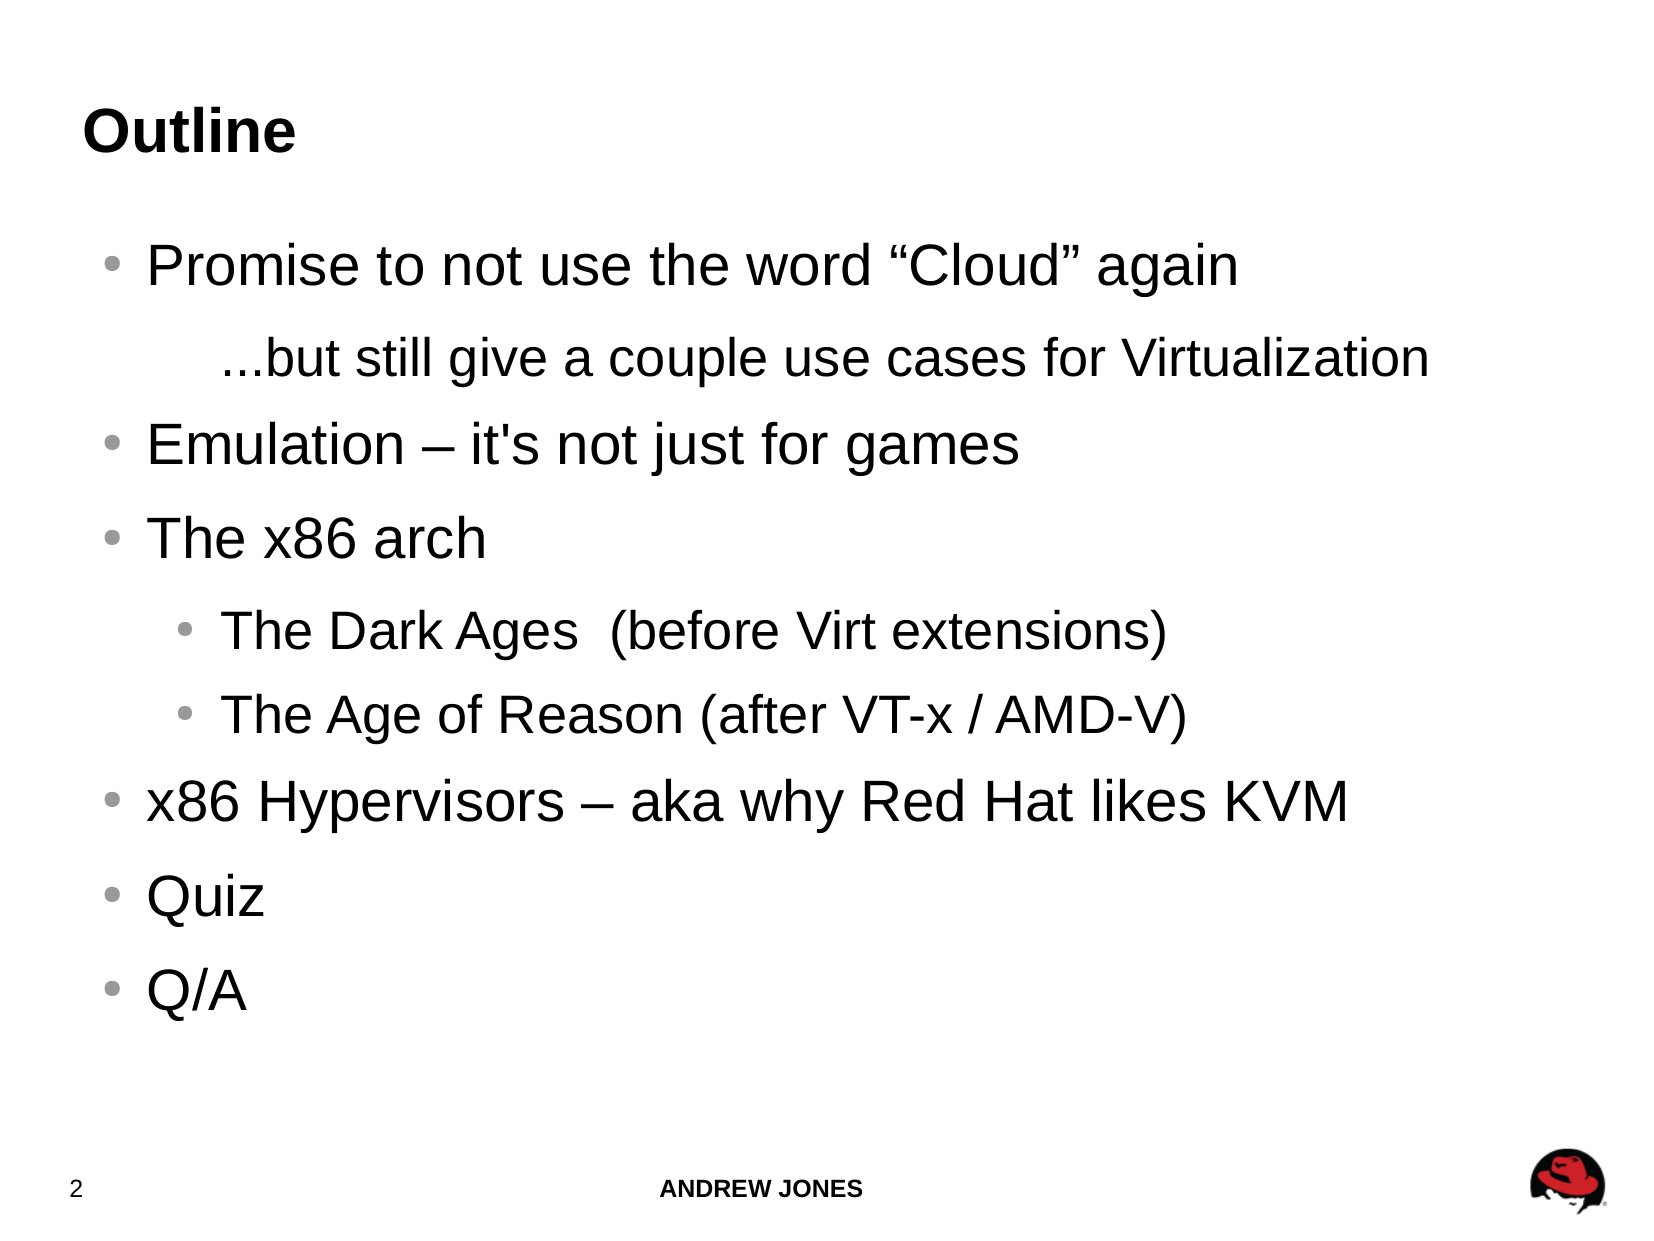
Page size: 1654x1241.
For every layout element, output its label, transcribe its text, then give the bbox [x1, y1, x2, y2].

picture [1529, 1146, 1613, 1224]
title Outline [82, 37, 1571, 226]
list Promise to not use the word “Cloud” again ...but still give a couple use cases for Virtualization Emulation – it's not just for games The x86 arch The Dark Ages (before Virt extensions) The Age of Reason (after VT-x / AMD-V) x86 Hypervisors – aka why Red Hat likes KVM Quiz Q/A [86, 232, 1576, 1027]
